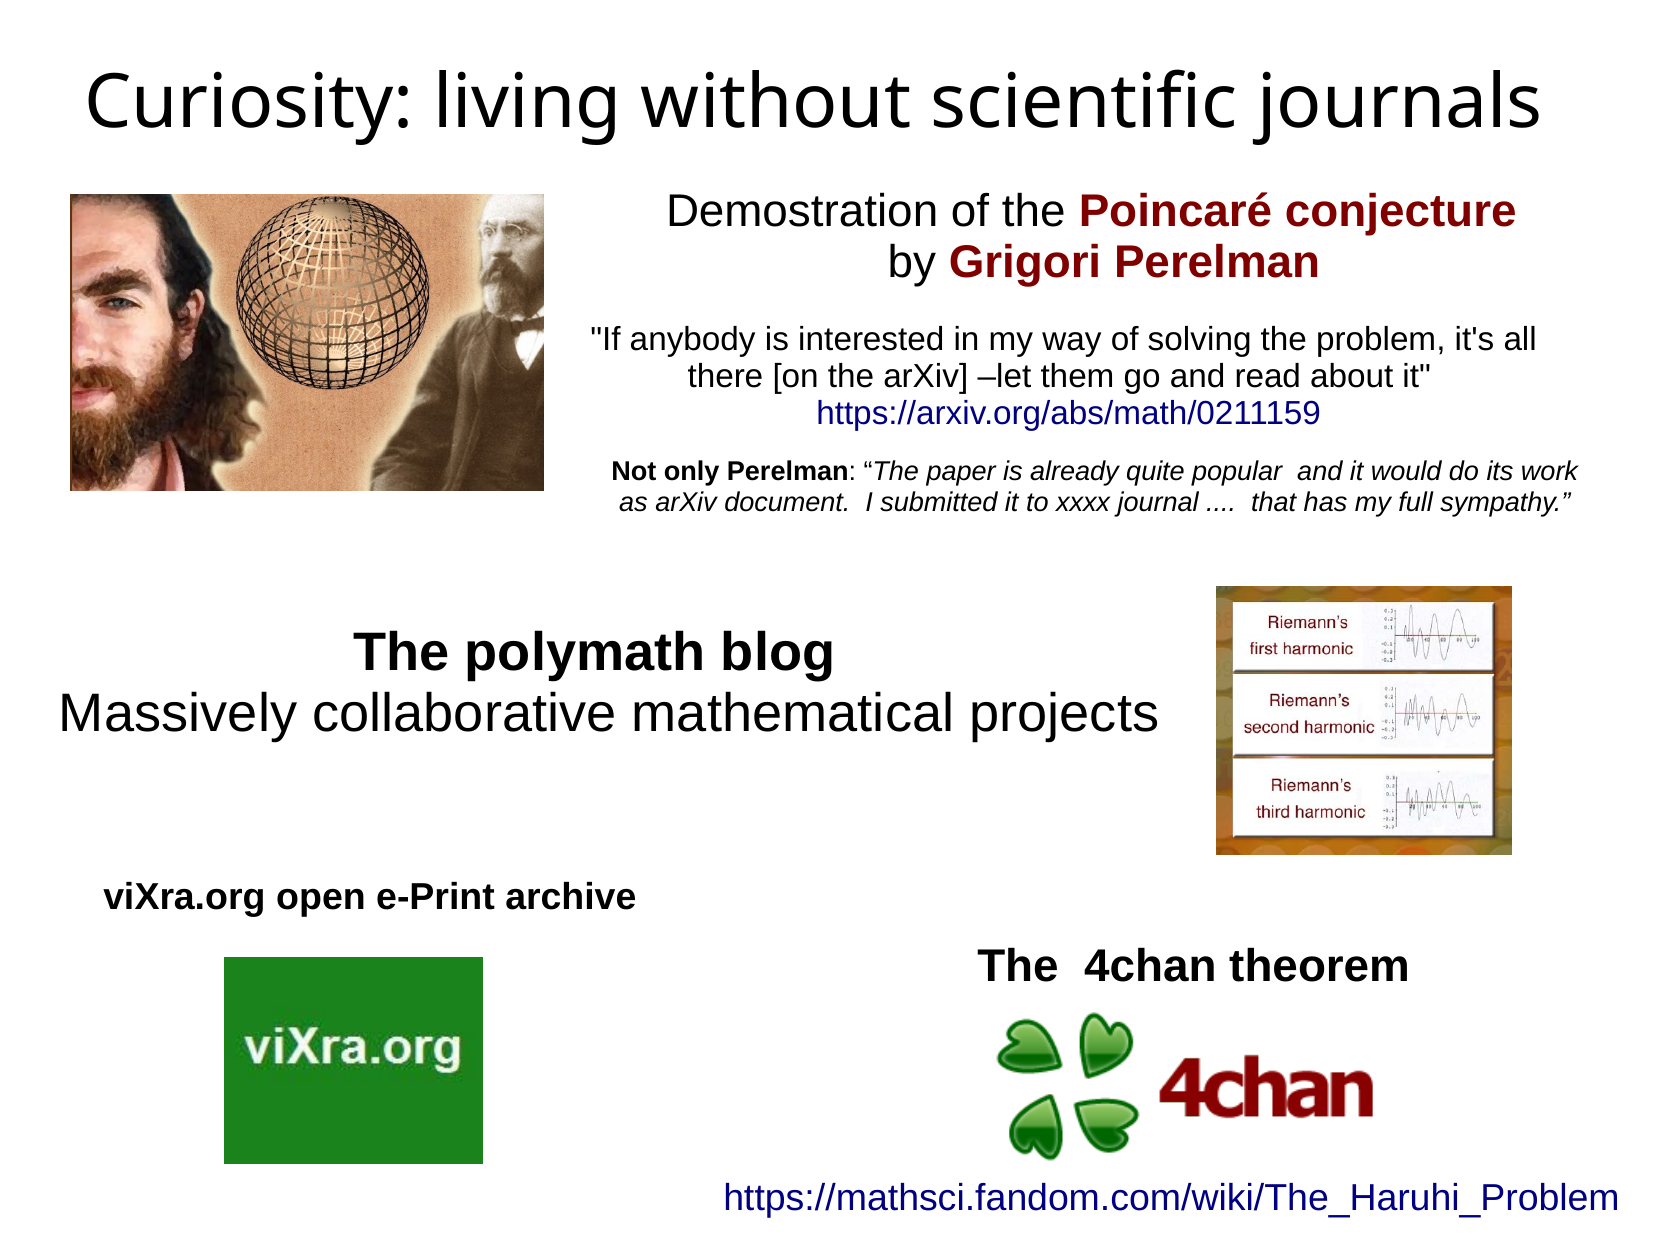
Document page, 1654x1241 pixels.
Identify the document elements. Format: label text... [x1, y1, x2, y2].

text_box "If anybody is interested in my way of solving the problem, it's all there [on the arXiv] –let them go and read about it" https://arxiv.org/abs/math/0211159 [544, 312, 1595, 449]
text_box The 4chan theorem [962, 933, 1450, 1048]
text_box Demostration of the Poincaré conjecture by Grigori Perelman [566, 177, 1642, 346]
picture [70, 194, 544, 491]
text_box https://mathsci.fandom.com/wiki/The_Haruhi_Problem [708, 1169, 1636, 1227]
title Curiosity: living without scientific journals [82, 12, 1571, 166]
text_box Not only Perelman: “The paper is already quite popular and it would do its work as arXiv document. I submitted it to xxxx journal .... that has my full sympathy.” [594, 448, 1595, 555]
picture [224, 957, 483, 1164]
text_box The polymath blog Massively collaborative mathematical projects [11, 614, 1193, 811]
text_box viXra.org open e-Print archive [88, 868, 727, 928]
picture [1216, 586, 1512, 855]
picture [950, 997, 1420, 1169]
